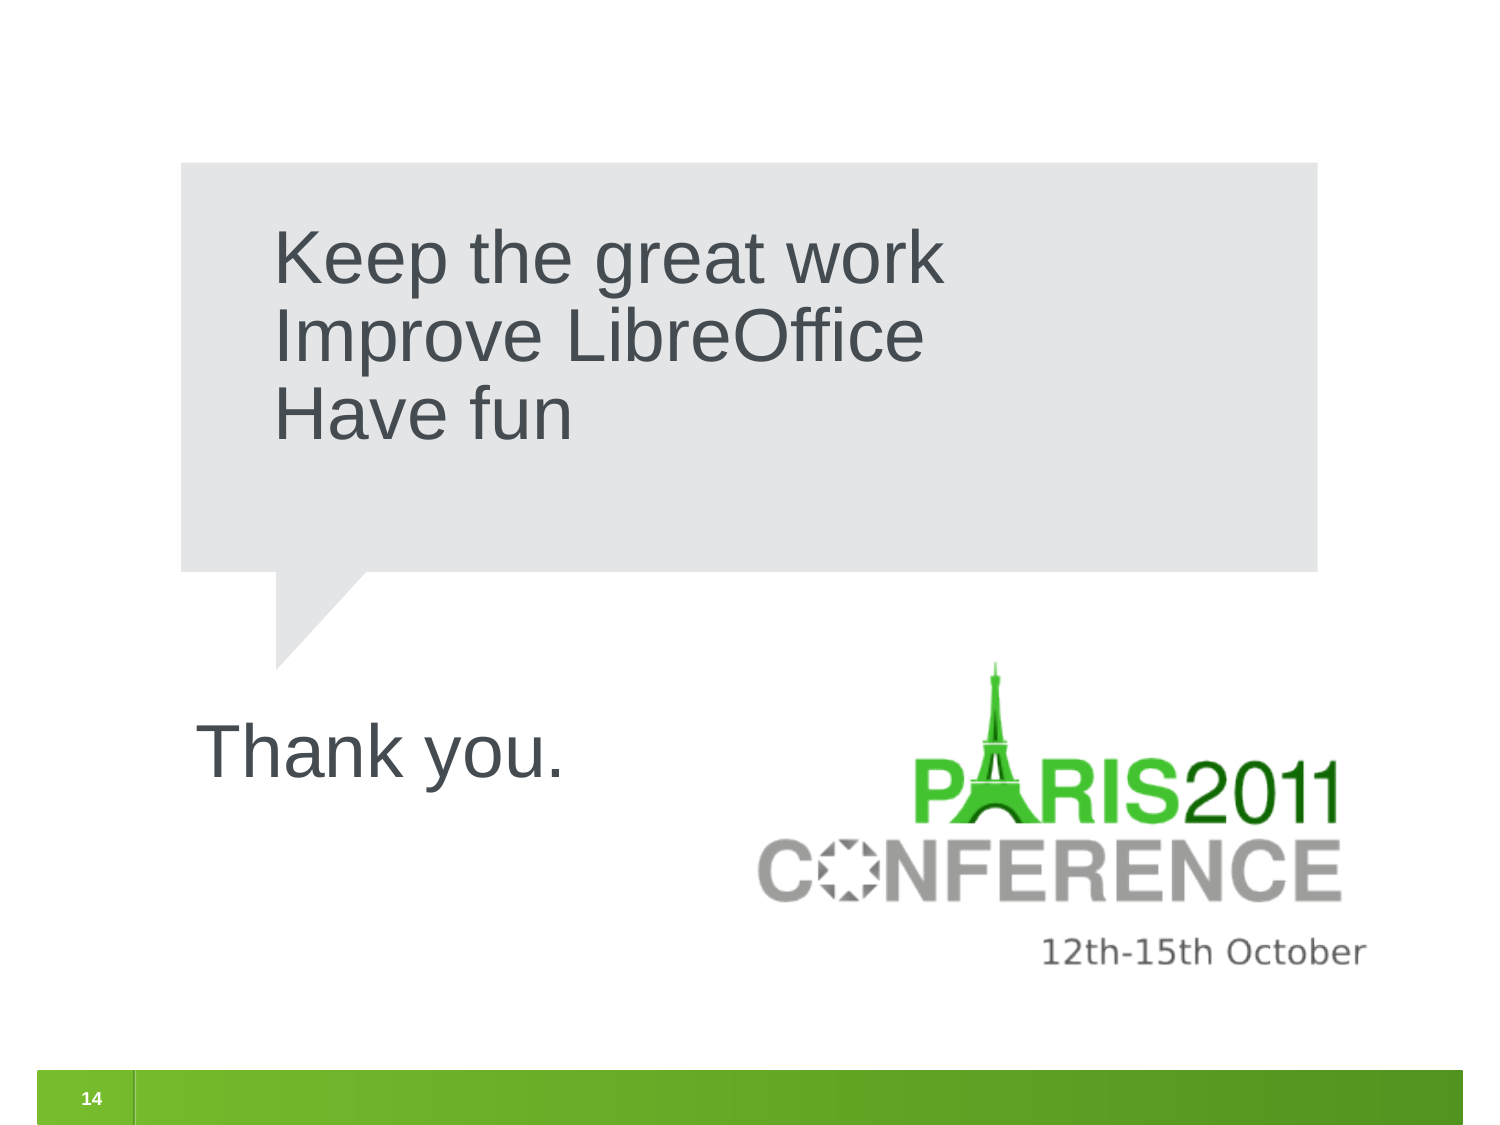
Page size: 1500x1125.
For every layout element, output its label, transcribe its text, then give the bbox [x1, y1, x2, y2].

picture [701, 626, 1434, 1024]
text_box Keep the great work Improve LibreOffice Have fun [259, 213, 1334, 463]
